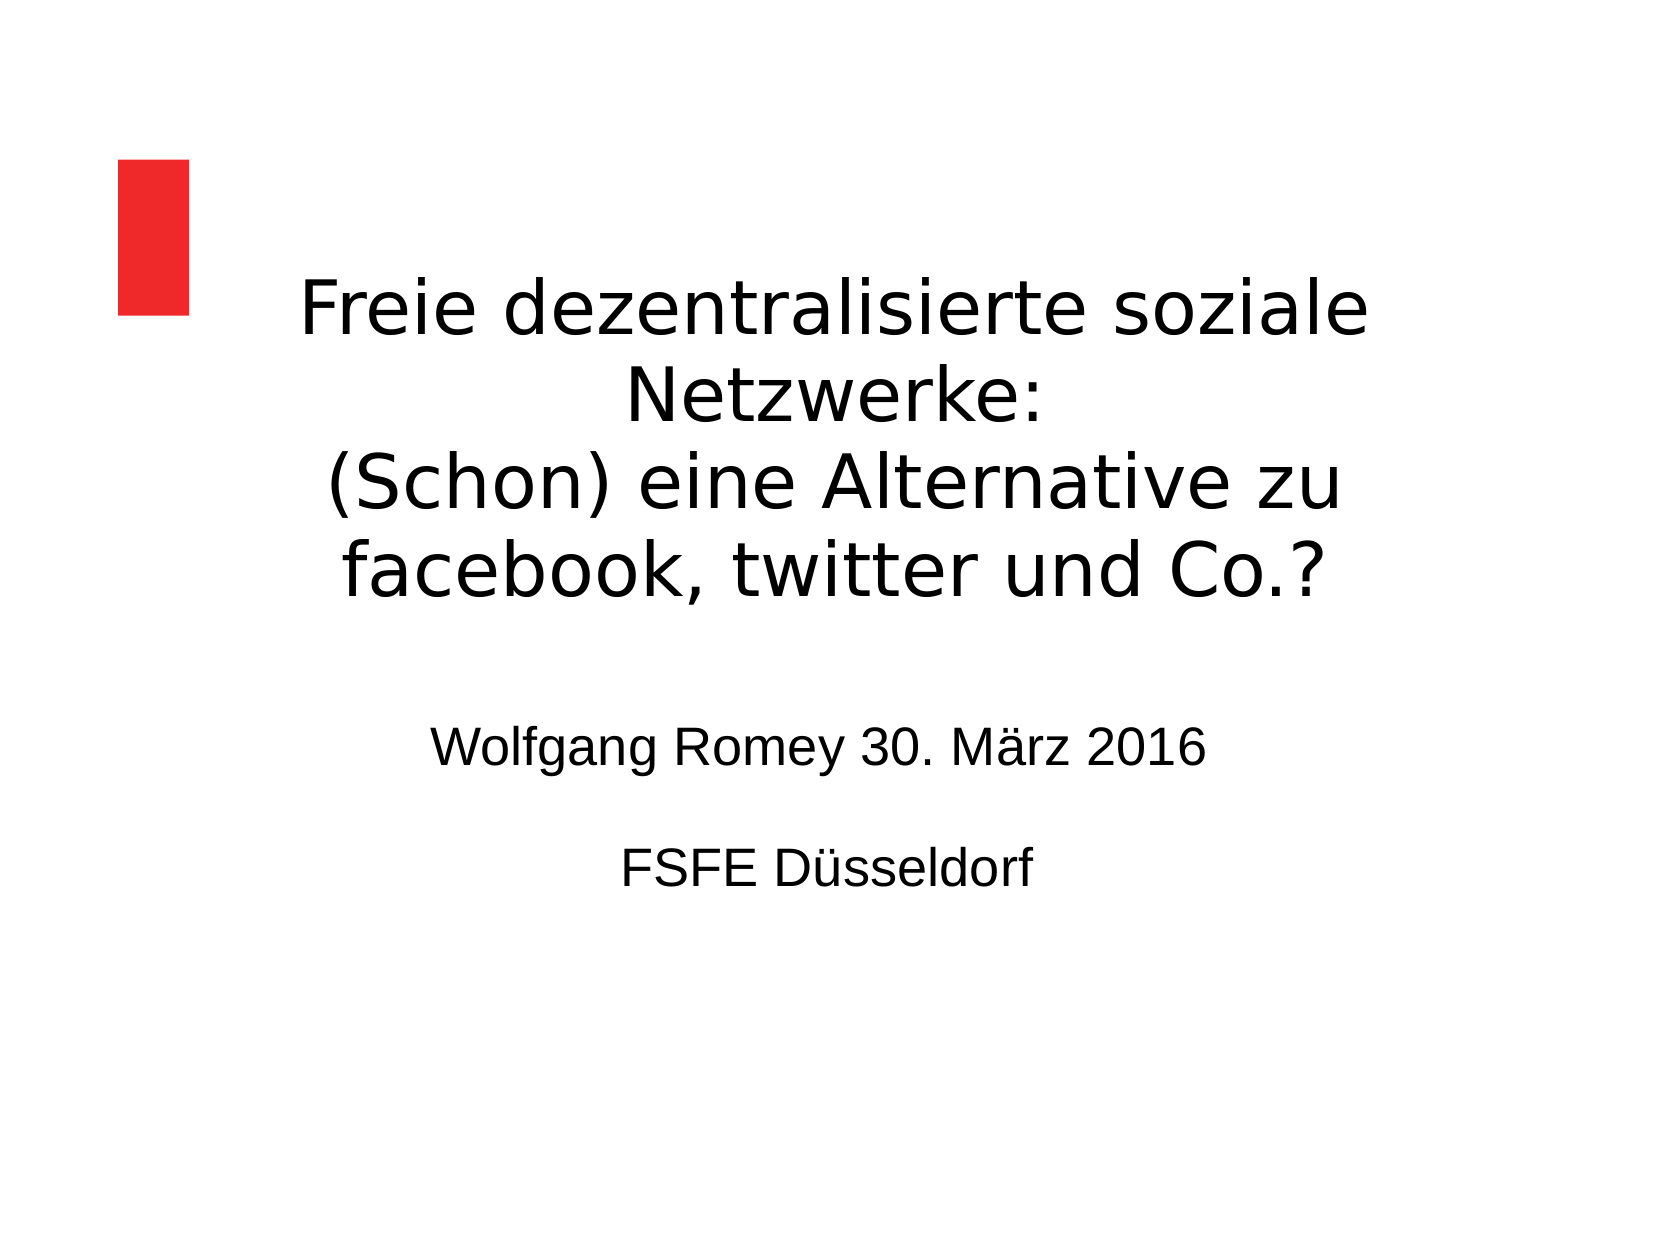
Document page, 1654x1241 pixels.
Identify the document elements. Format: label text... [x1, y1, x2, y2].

subtitle Freie dezentralisierte soziale Netzwerke: (Schon) eine Alternative zu facebook, twitter und Co.? [212, 169, 1458, 710]
text_box Wolfgang Romey 30. März 2016 FSFE Düsseldorf [283, 709, 1371, 906]
